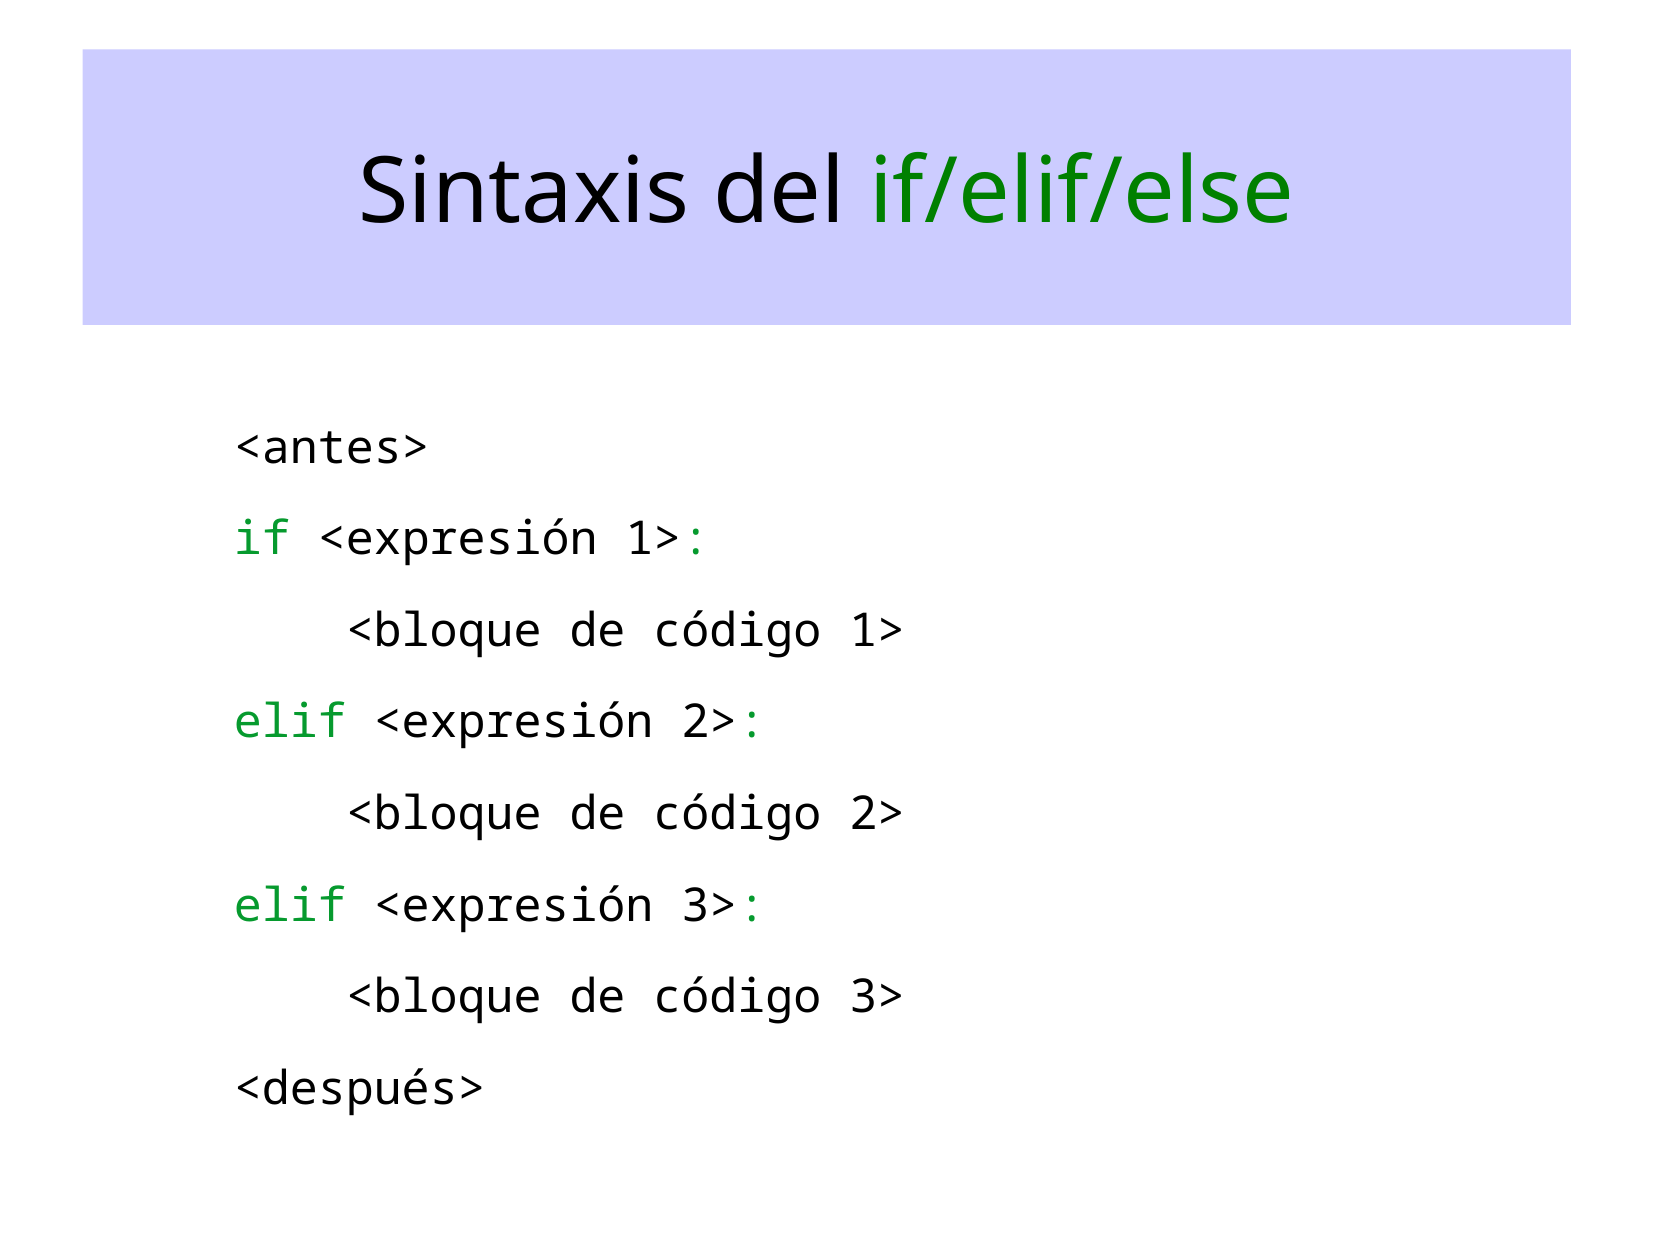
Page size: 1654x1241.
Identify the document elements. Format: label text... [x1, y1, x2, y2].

list <antes> if <expresión 1>: <bloque de código 1> elif <expresión 2>: <bloque de código 2> elif <expresión 3>: <bloque de código 3> <después> [177, 413, 1365, 1123]
title Sintaxis del if/elif/else [82, 49, 1571, 325]
